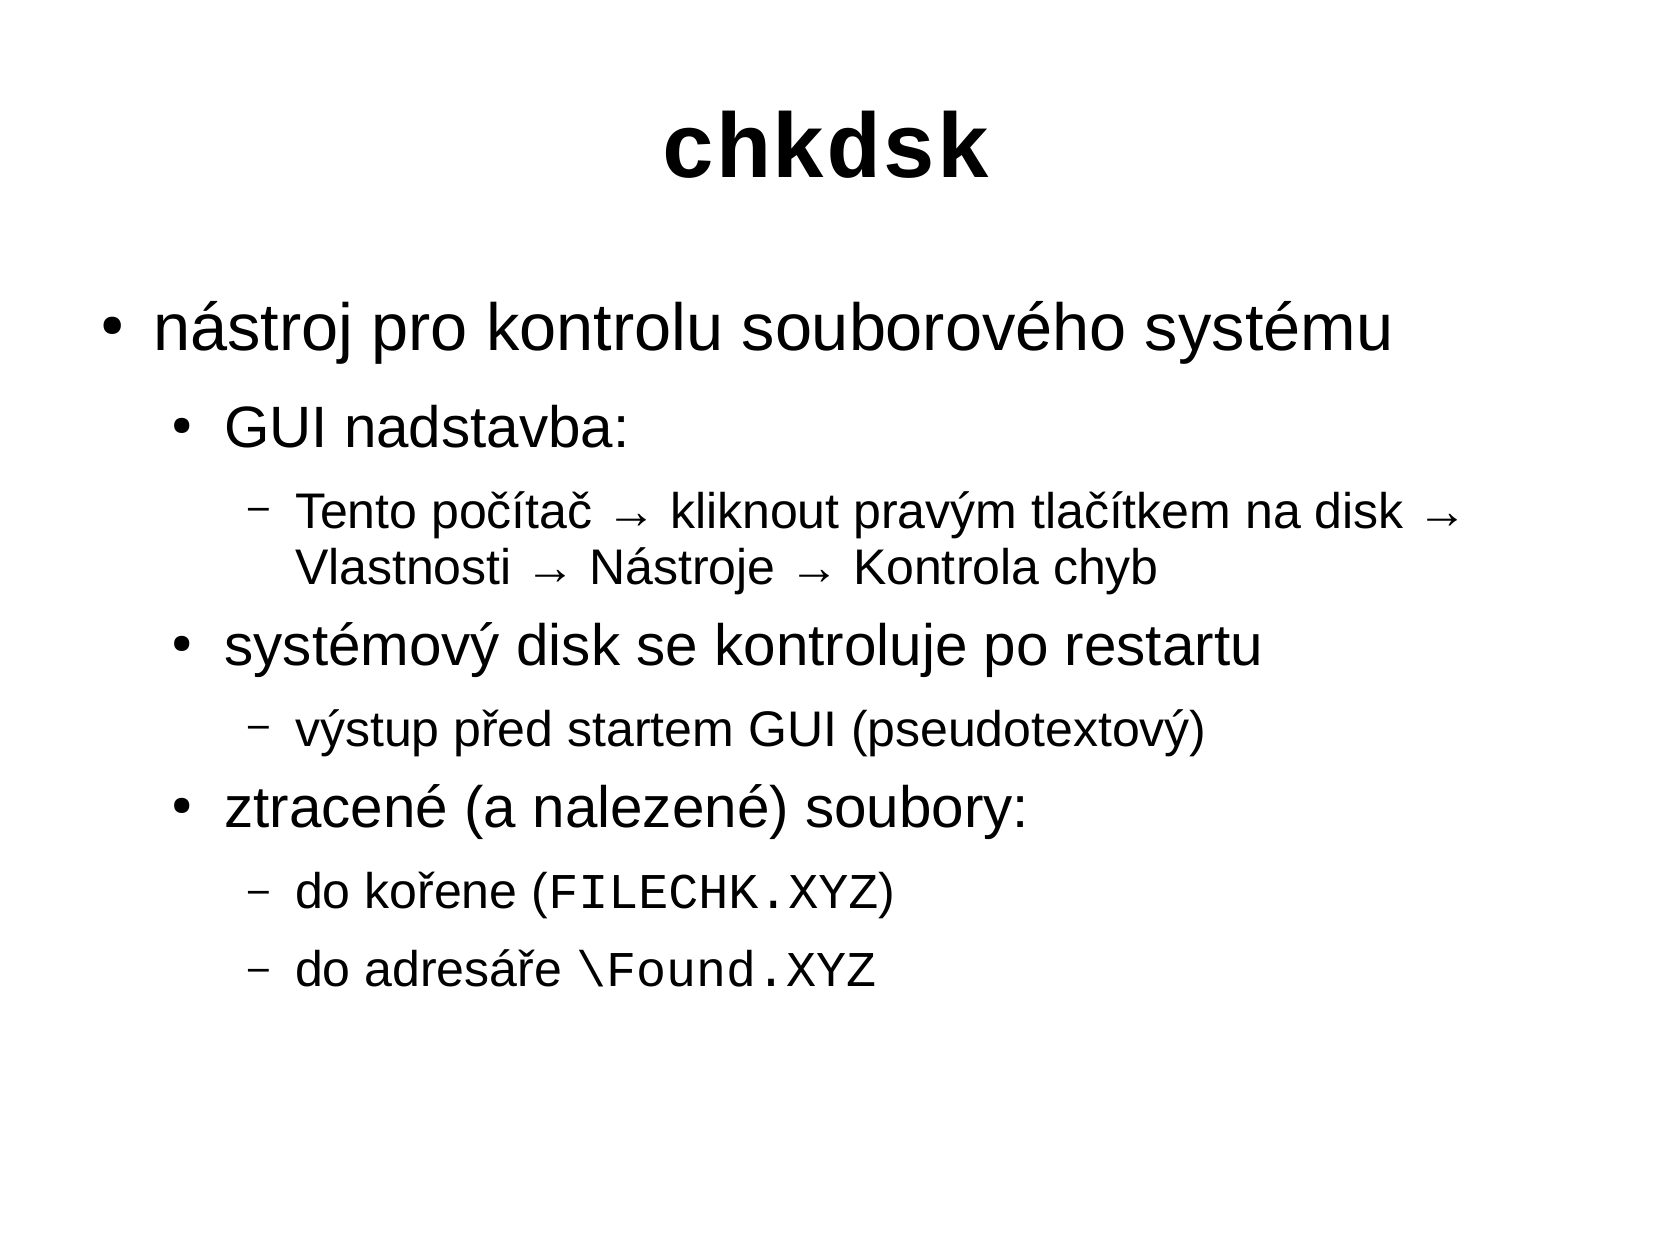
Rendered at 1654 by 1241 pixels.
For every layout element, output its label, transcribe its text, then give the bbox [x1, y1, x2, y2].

title chkdsk [82, 49, 1571, 257]
list nástroj pro kontrolu souborového systému GUI nadstavba: Tento počítač → kliknout pravým tlačítkem na disk → Vlastnosti → Nástroje → Kontrola chyb systémový disk se kontroluje po restartu výstup před startem GUI (pseudotextový) ztracené (a nalezené) soubory: do kořene (FILECHK.XYZ) do adresáře \Found.XYZ [82, 290, 1571, 1010]
